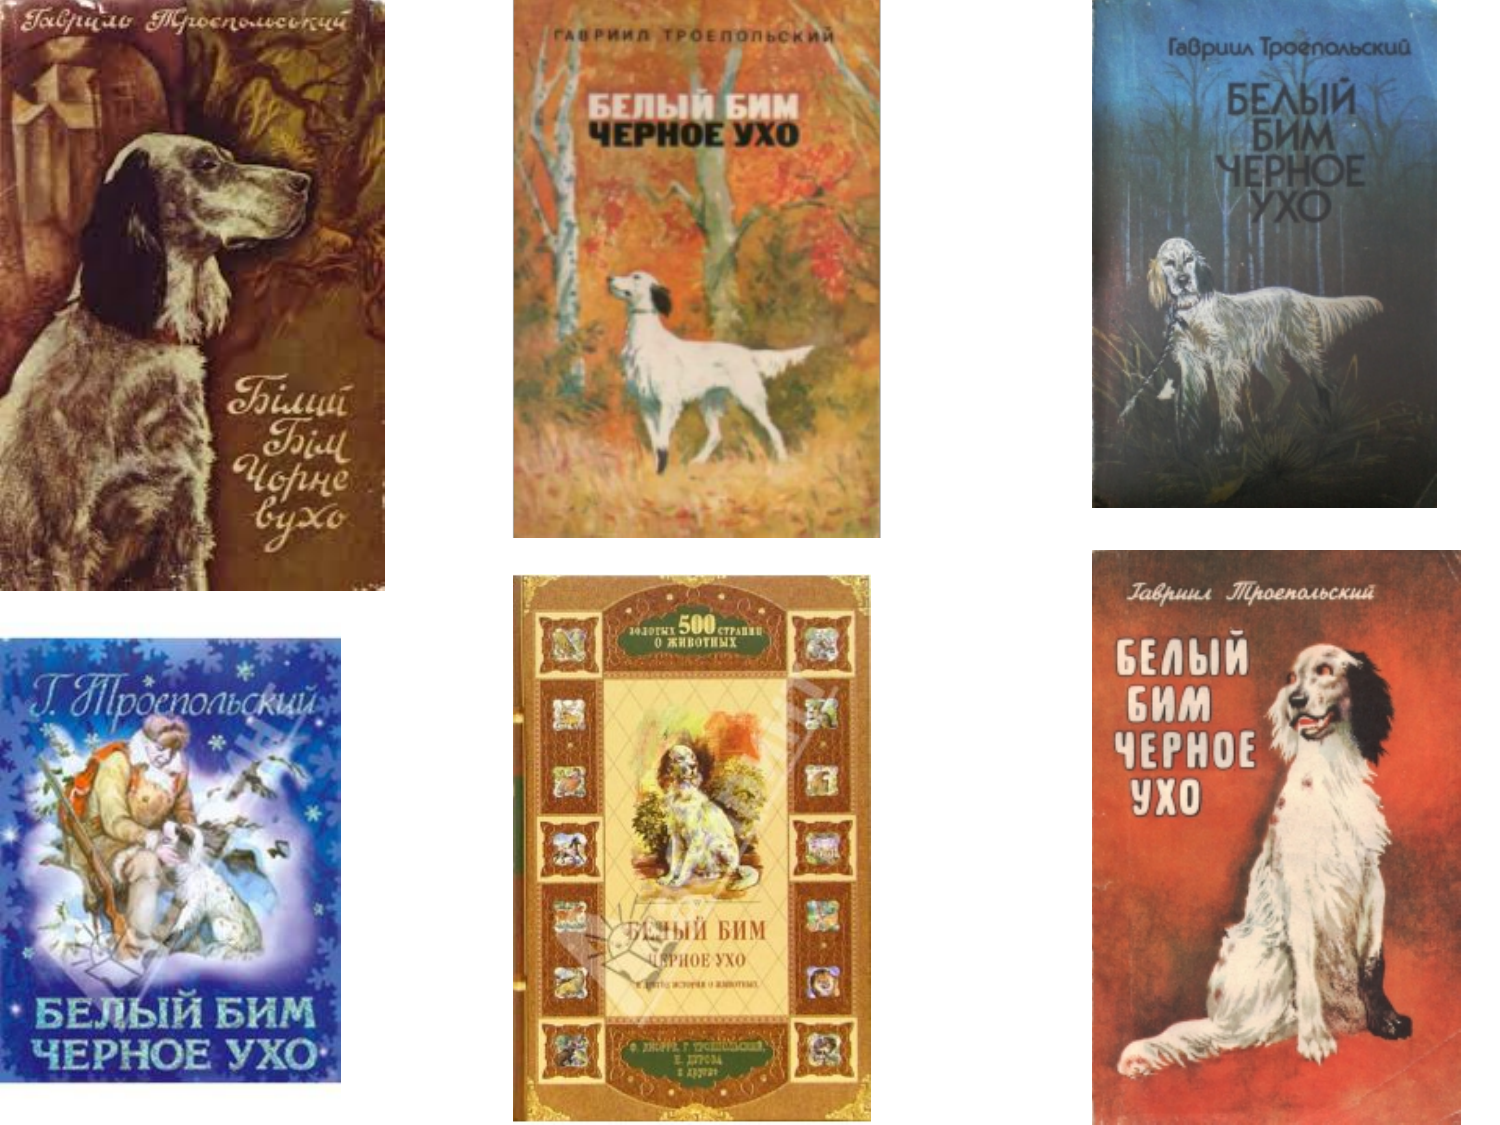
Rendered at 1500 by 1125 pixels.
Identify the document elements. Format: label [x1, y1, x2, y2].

picture [430, 0, 969, 538]
picture [1092, 0, 1437, 509]
picture [0, 598, 341, 1125]
picture [513, 574, 871, 1125]
picture [0, 0, 385, 591]
picture [1092, 550, 1461, 1125]
